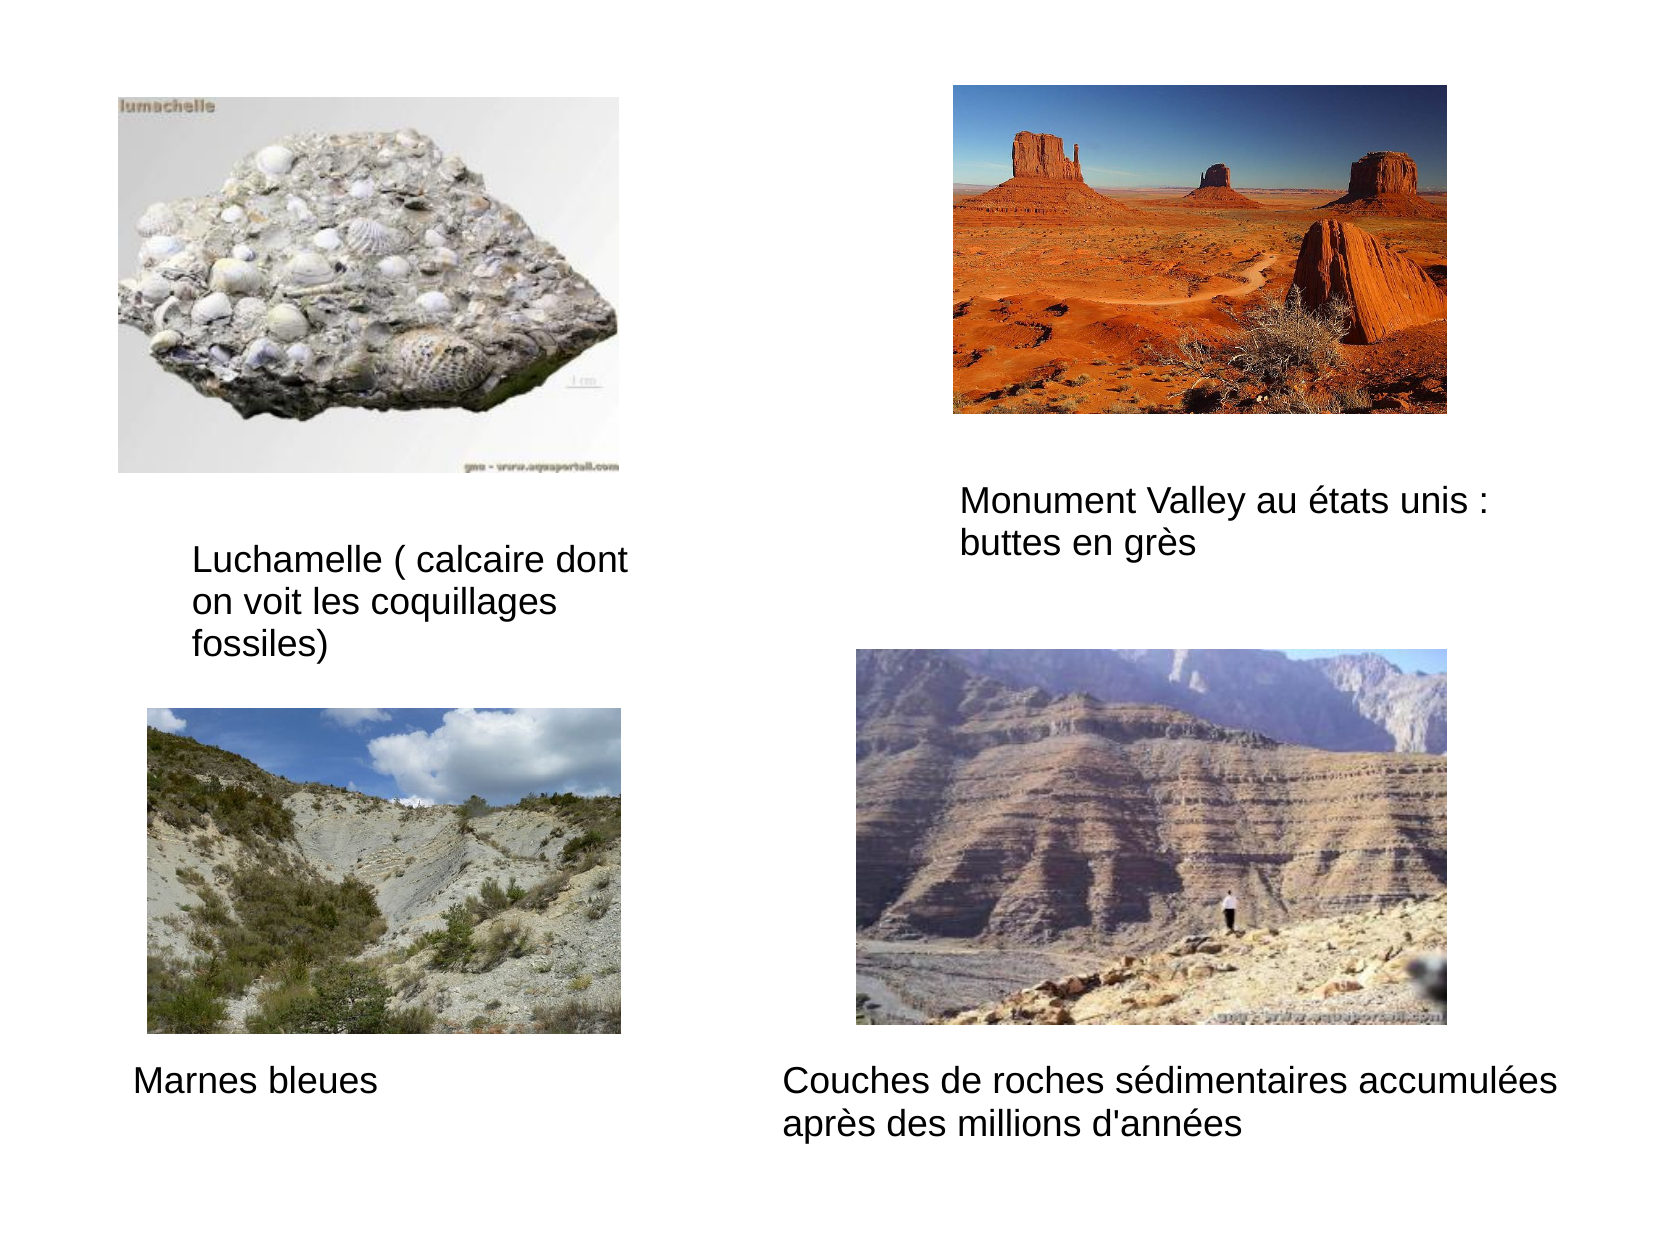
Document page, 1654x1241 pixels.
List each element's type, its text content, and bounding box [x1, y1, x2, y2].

picture [953, 85, 1447, 414]
picture [856, 649, 1447, 1025]
picture [118, 97, 619, 473]
text_box Luchamelle ( calcaire dont on voit les coquillages fossiles) [177, 531, 680, 673]
picture [147, 708, 621, 1034]
text_box Monument Valley au états unis : buttes en grès [944, 472, 1515, 572]
text_box Marnes bleues [118, 1052, 562, 1110]
text_box Couches de roches sédimentaires accumulées après des millions d'années [767, 1052, 1573, 1152]
